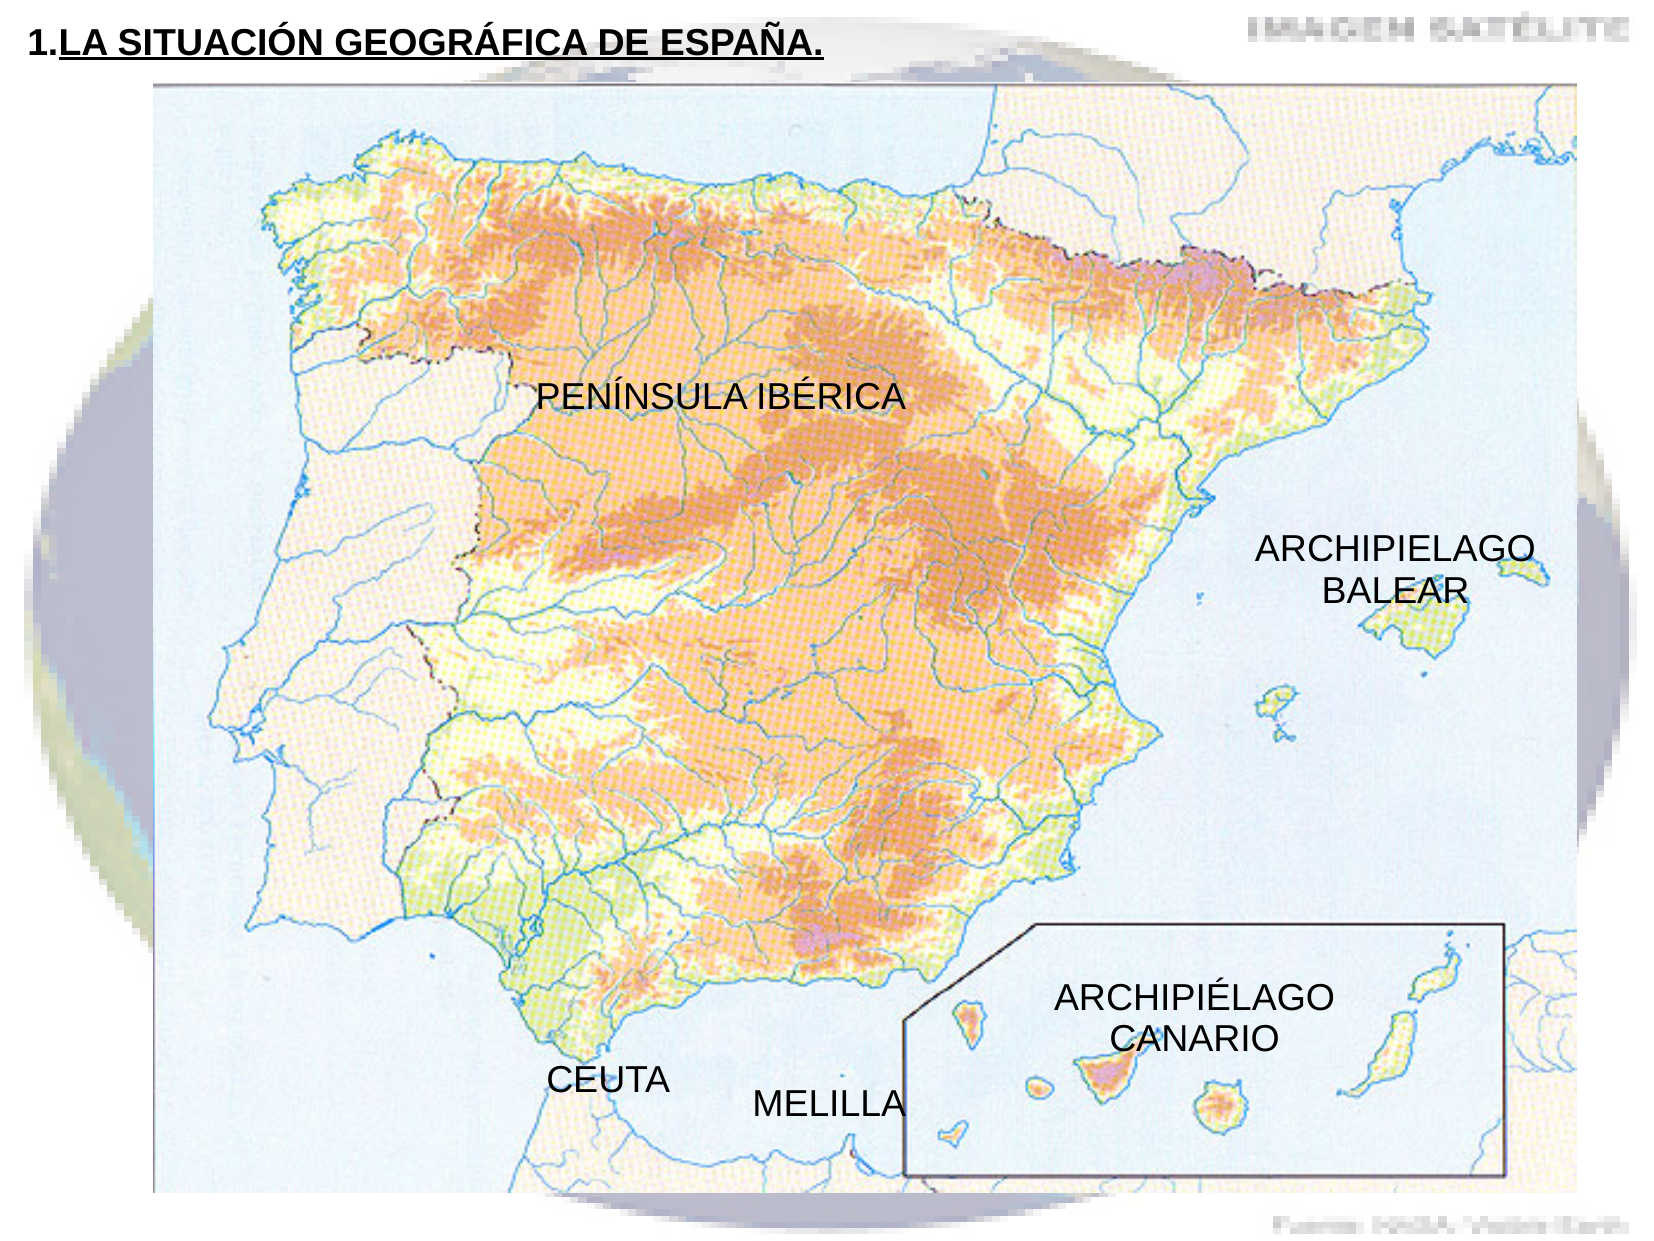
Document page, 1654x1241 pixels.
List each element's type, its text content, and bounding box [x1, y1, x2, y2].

text_box CEUTA [531, 1051, 686, 1108]
text_box ARCHIPIELAGO BALEAR [1240, 519, 1552, 619]
text_box MELILLA [737, 1074, 922, 1132]
text_box 1.LA SITUACIÓN GEOGRÁFICA DE ESPAÑA. [12, 14, 839, 71]
text_box PENÍNSULA IBÉRICA [520, 368, 922, 426]
picture [0, 0, 1654, 1241]
text_box ARCHIPIÉLAGO CANARIO [1039, 968, 1351, 1068]
